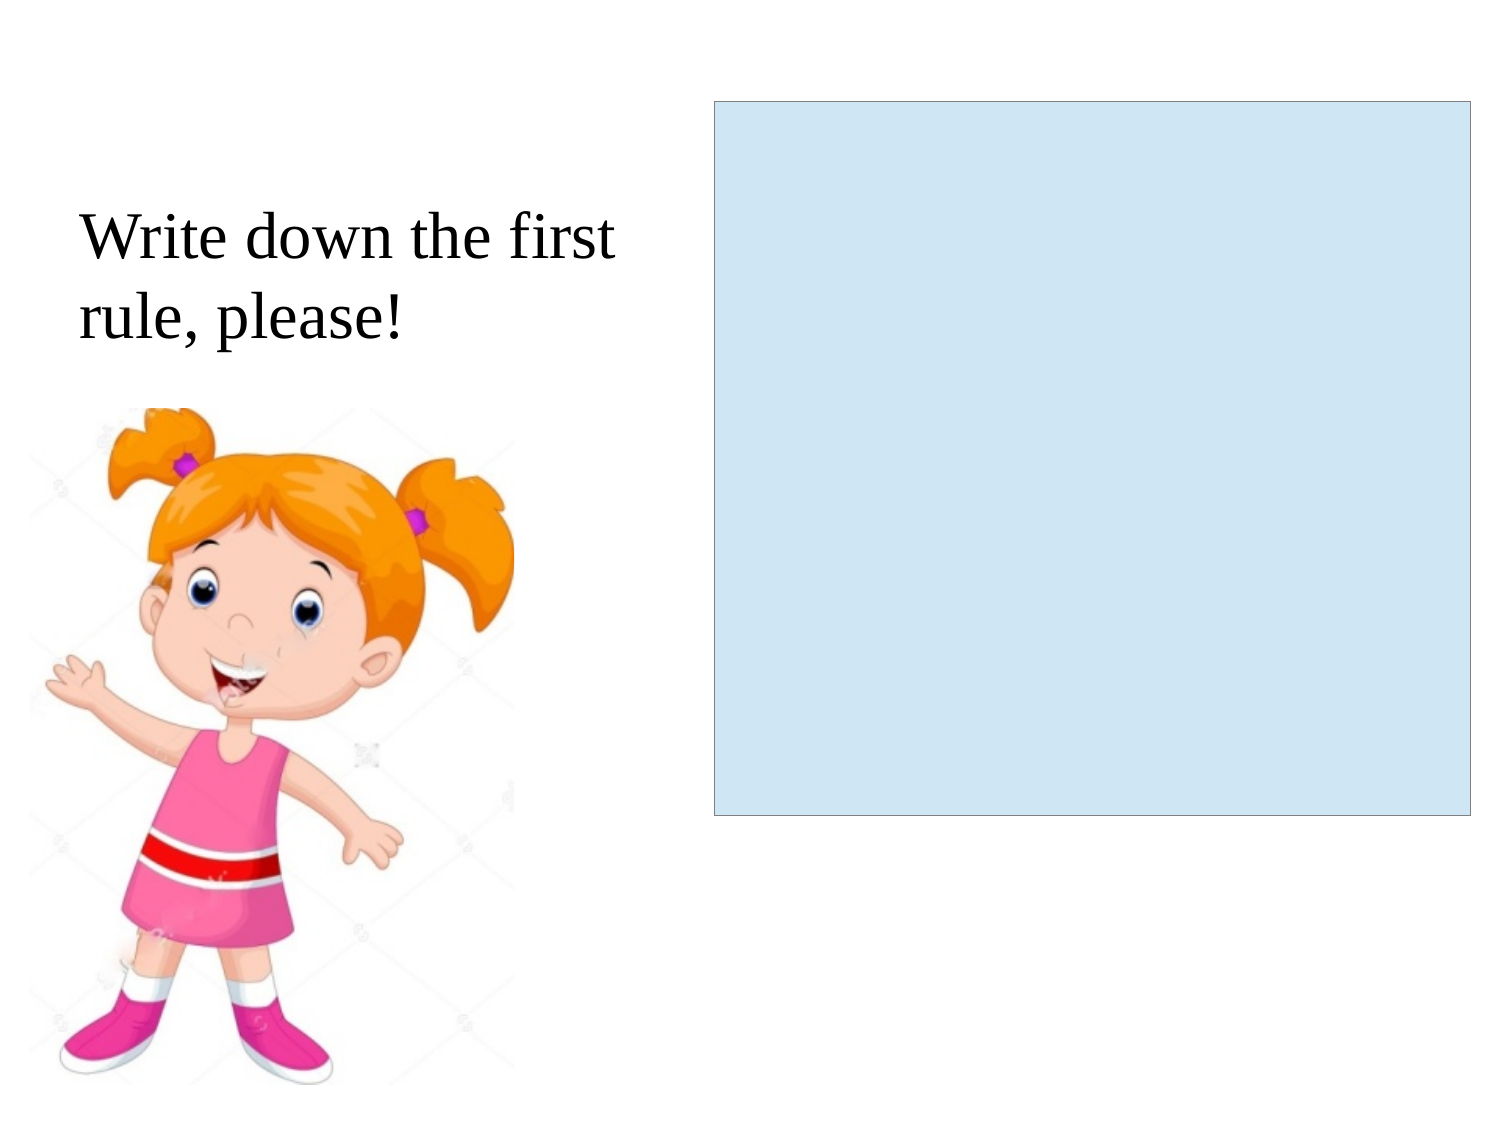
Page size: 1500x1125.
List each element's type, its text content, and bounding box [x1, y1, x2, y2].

picture [29, 408, 515, 1085]
text_box Write down the first rule, please! [64, 184, 642, 360]
picture [714, 101, 1471, 816]
